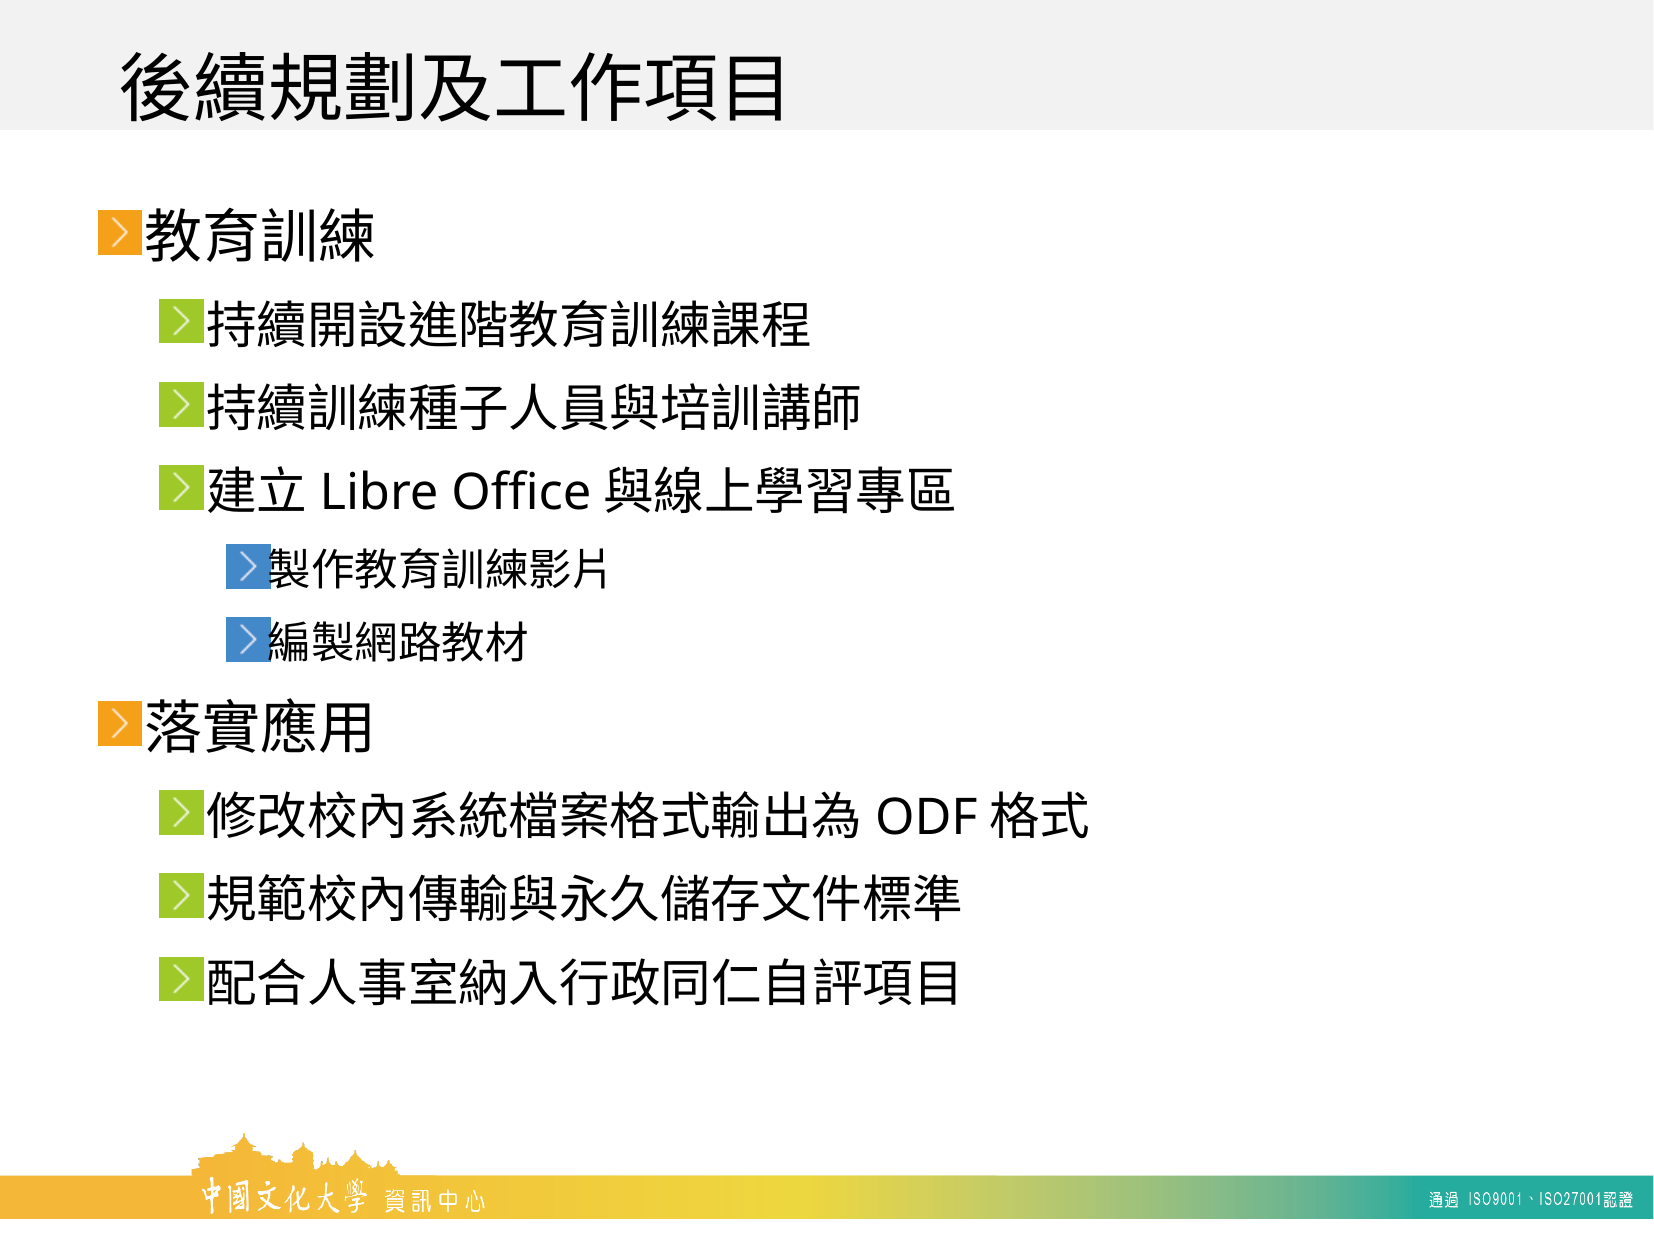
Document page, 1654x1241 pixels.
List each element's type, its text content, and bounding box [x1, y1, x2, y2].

title 後續規劃及工作項目 [118, 0, 1571, 166]
list 教育訓練 持續開設進階教育訓練課程 持續訓練種子人員與培訓講師 建立Libre Office與線上學習專區 製作教育訓練影片 編製網路教材 落實應用 修改校內系統檔案格式輸出為ODF格式 規範校內傳輸與永久儲存文件標準 配合人事室納入行政同仁自評項目 [82, 190, 1571, 1028]
picture [0, 1133, 1654, 1219]
